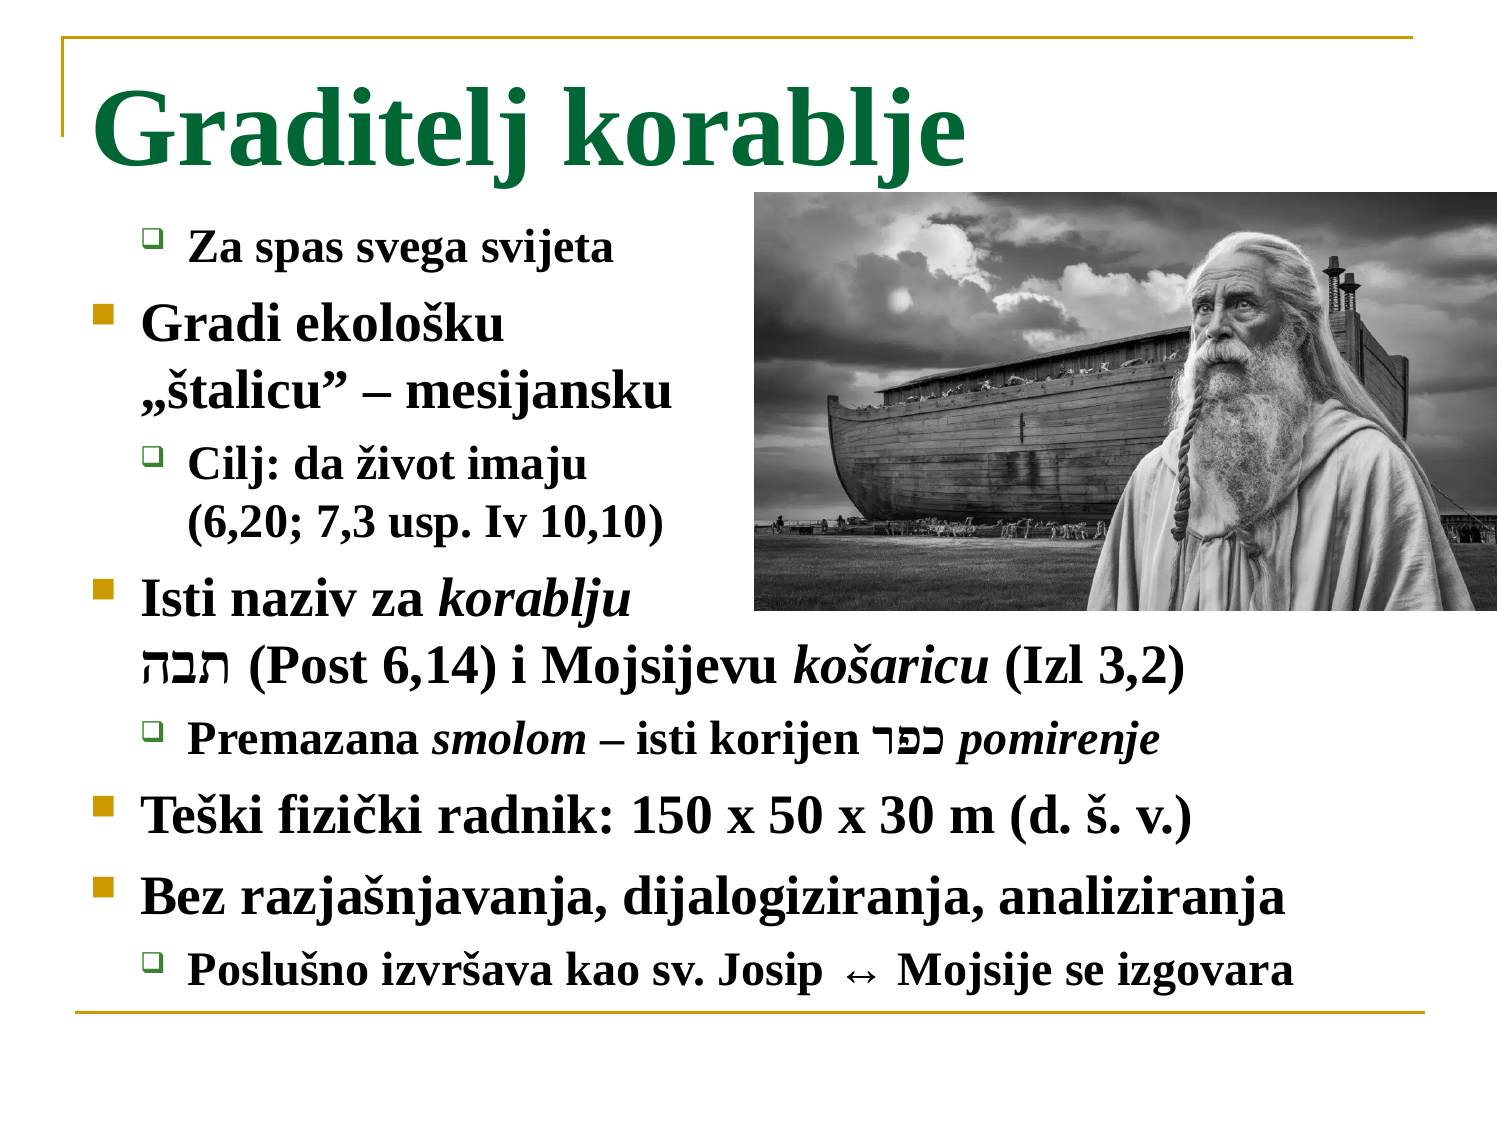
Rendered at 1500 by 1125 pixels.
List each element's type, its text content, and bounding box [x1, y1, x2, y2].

title Graditelj korablje [75, 45, 1426, 206]
list Za spas svega svijeta Gradi ekološku „štalicu” – mesijansku Cilj: da život imaju (6,20; 7,3 usp. Iv 10,10) Isti naziv za korablju תבה (Post 6,14) i Mojsijevu košaricu (Izl 3,2) Premazana smolom – isti korijen כפר pomirenje Teški fizički radnik: 150 x 50 x 30 m (d. š. v.) Bez razjašnjavanja, dijalogiziranja, analiziranja Poslušno izvršava kao sv. Josip ↔ Mojsije se izgovara [75, 206, 1470, 1004]
picture [754, 192, 1497, 611]
